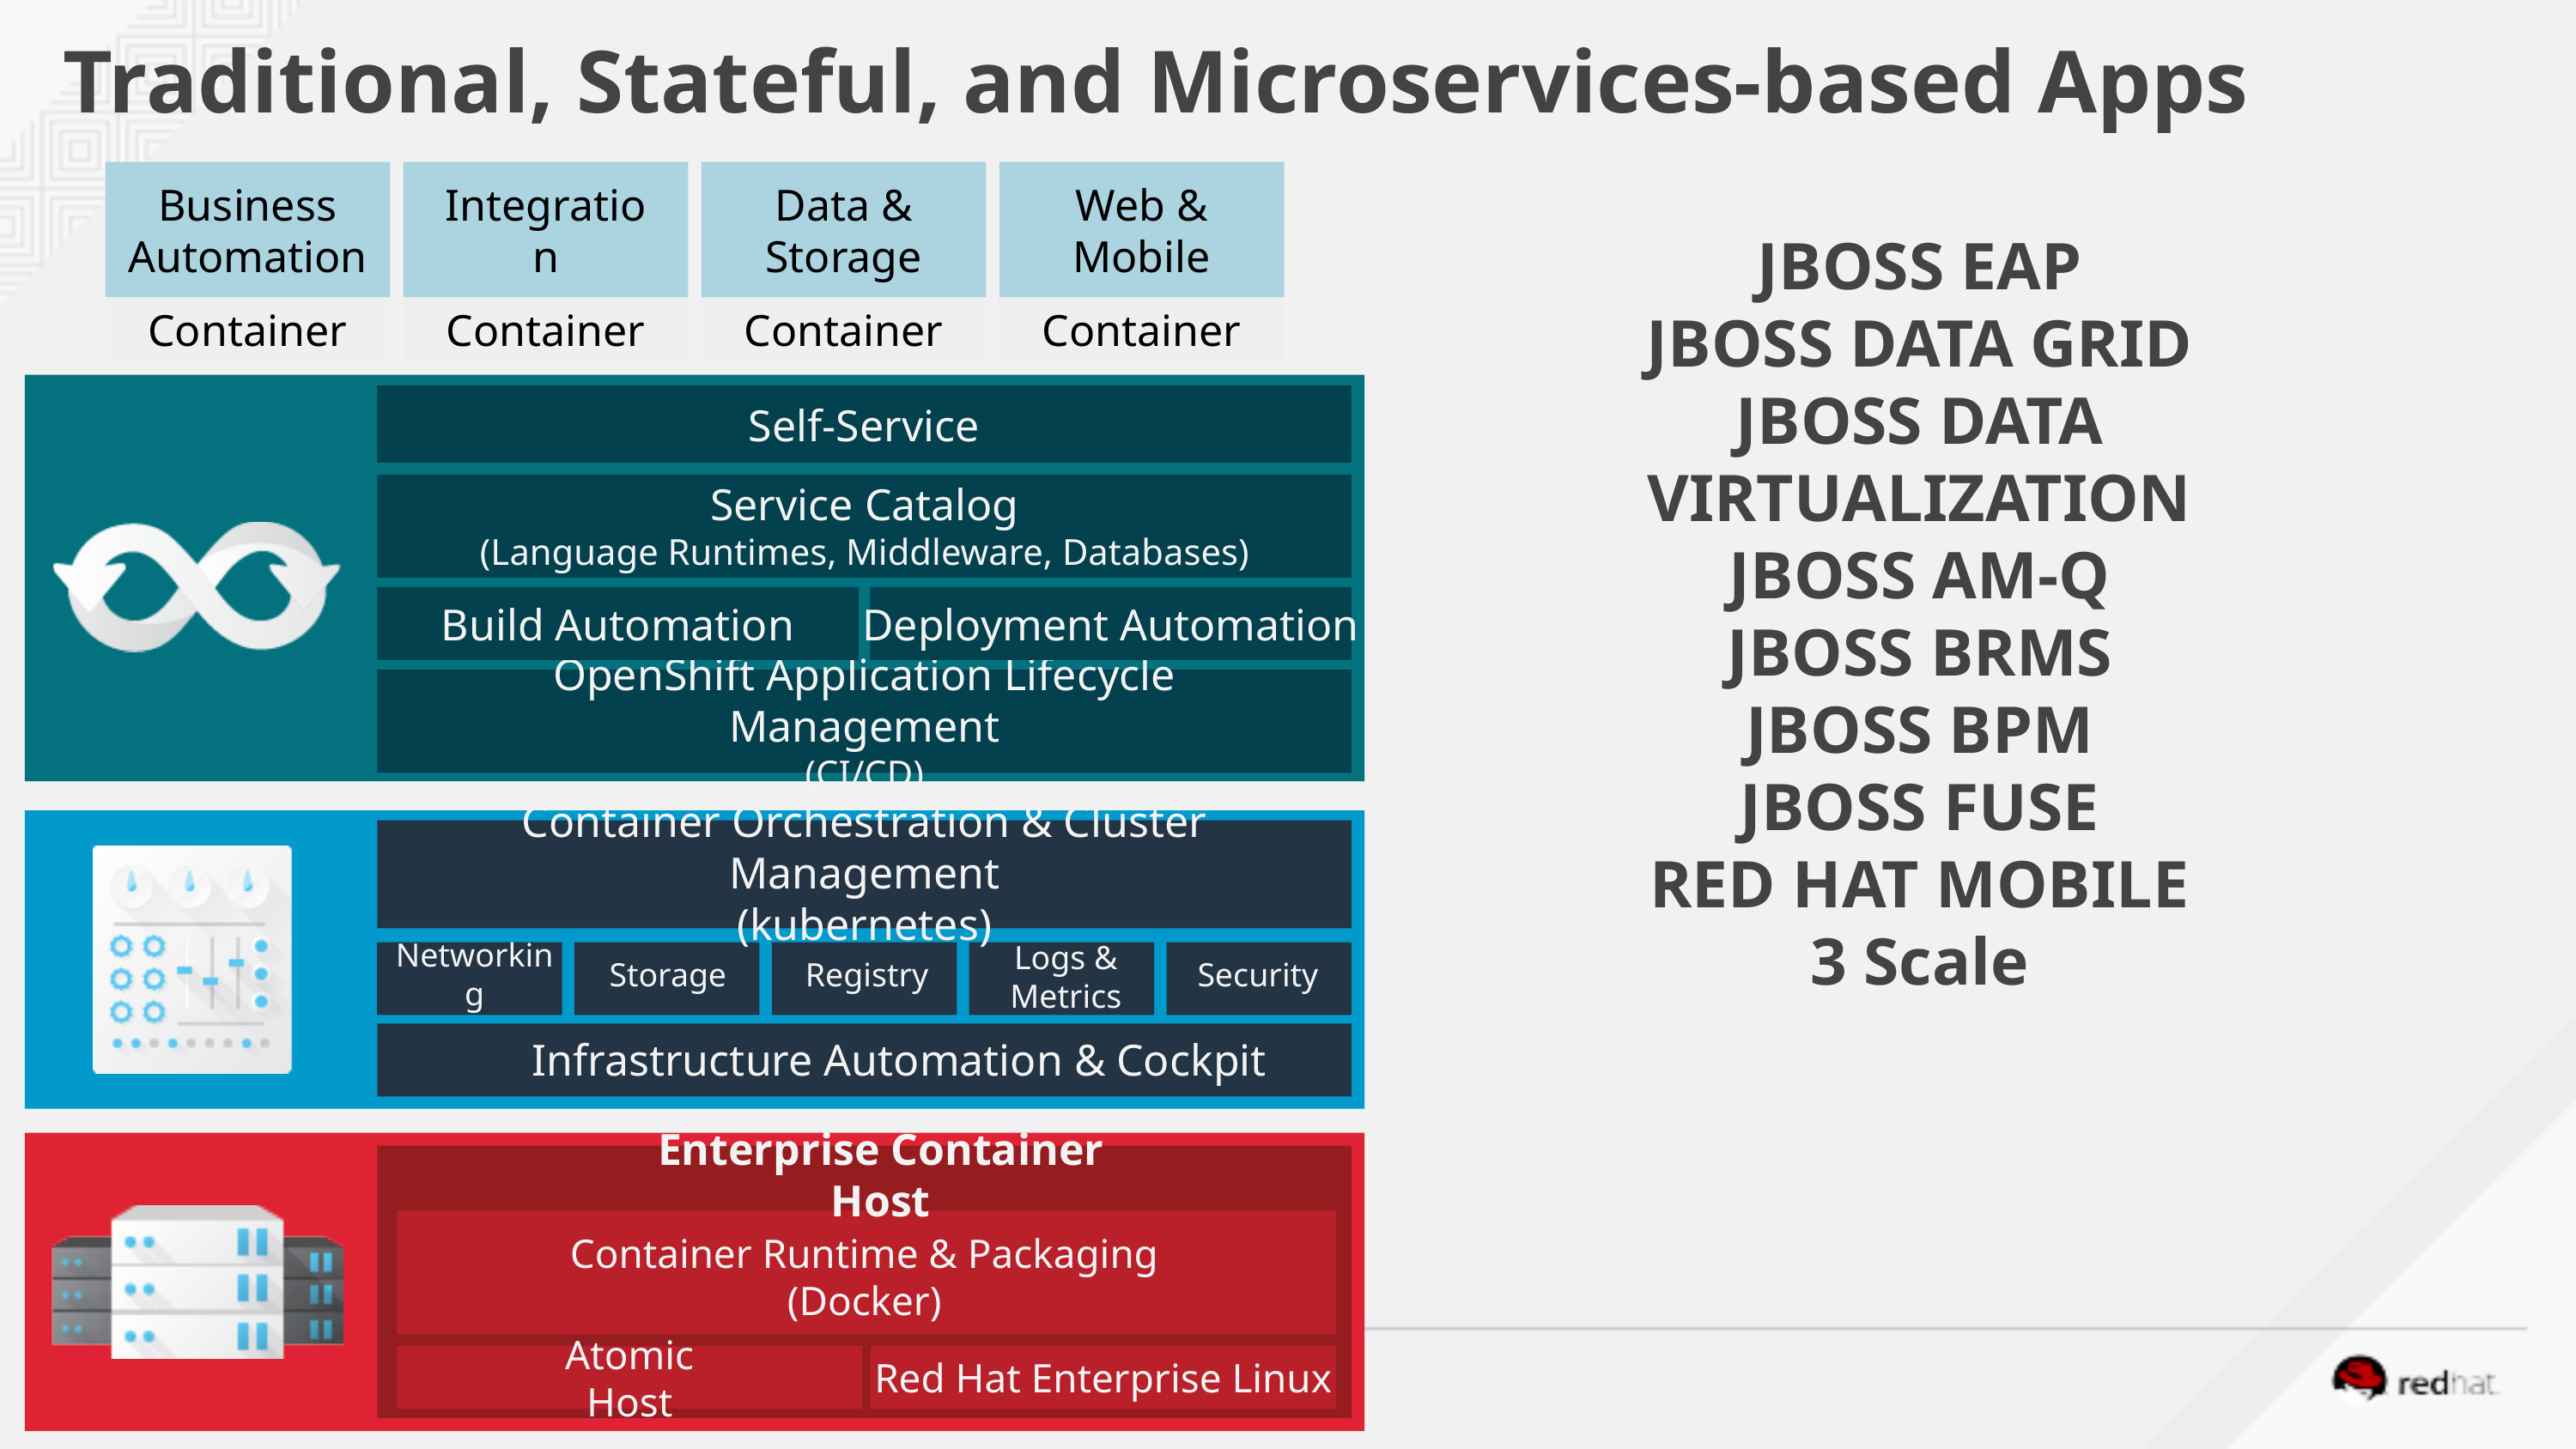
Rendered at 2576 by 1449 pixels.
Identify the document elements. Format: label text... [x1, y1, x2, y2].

text_box [846, 763, 860, 782]
text_box [582, 816, 594, 825]
text_box [684, 816, 696, 823]
text_box Atomic Host [610, 1350, 622, 1367]
text_box [1157, 810, 1365, 825]
text_box Deployment Automation [820, 595, 1401, 652]
text_box [1098, 810, 1154, 825]
text_box Red Hat Enterprise Linux [841, 1349, 1365, 1406]
text_box [870, 763, 890, 782]
text_box [939, 918, 973, 937]
text_box Build Automation [393, 595, 820, 652]
text_box [831, 918, 853, 935]
text_box [806, 919, 818, 935]
text_box [775, 664, 784, 677]
text_box [906, 763, 919, 782]
text_box Container [118, 304, 378, 354]
text_box Logs & Metrics [984, 937, 1148, 1015]
text_box Web & Mobile [1005, 179, 1278, 279]
text_box [809, 763, 822, 782]
text_box Enterprise Container Host [597, 1135, 1164, 1213]
text_box [757, 930, 763, 935]
text_box [779, 918, 791, 935]
text_box [875, 919, 887, 935]
text_box [900, 918, 922, 935]
text_box [810, 810, 879, 825]
text_box [1058, 670, 1070, 676]
picture [0, 0, 2576, 1449]
text_box [24, 810, 1365, 1109]
text_box Registry [762, 935, 971, 1013]
text_box [939, 919, 951, 926]
text_box Container [714, 304, 974, 354]
text_box [1036, 810, 1069, 825]
text_box [738, 810, 758, 825]
text_box [822, 763, 842, 782]
text_box [609, 810, 738, 825]
text_box Container Orchestration & Cluster Management (kubernetes) [358, 825, 1370, 918]
text_box Container [416, 304, 676, 354]
text_box [831, 919, 843, 926]
text_box Self-Service [705, 395, 1024, 453]
text_box [105, 161, 391, 179]
text_box [701, 161, 987, 361]
text_box [801, 670, 813, 679]
text_box [926, 918, 940, 935]
text_box Service Catalog (Language Runtimes, Middleware, Databases) [364, 482, 1365, 567]
text_box [645, 670, 657, 679]
text_box [594, 670, 606, 679]
text_box JBOSS EAP JBOSS DATA GRID JBOSS DATA VIRTUALIZATION JBOSS AM-Q JBOSS BRMS JBOSS BPM JBOSS FUSE RED HAT MOBILE 3 Scale [1440, 199, 2399, 950]
text_box [756, 918, 766, 928]
text_box [105, 279, 391, 361]
text_box Container [1012, 304, 1272, 354]
title Traditional, Stateful, and Microservices-based Apps [38, 29, 2412, 129]
text_box [835, 816, 848, 823]
text_box [882, 810, 936, 825]
text_box [1157, 670, 1169, 676]
text_box [470, 998, 479, 1003]
text_box Data & Storage [877, 252, 890, 270]
text_box [24, 374, 1365, 782]
text_box [762, 918, 775, 935]
text_box [618, 670, 630, 676]
text_box [24, 1132, 1365, 1432]
text_box [946, 670, 960, 679]
text_box Atomic Host [493, 1349, 767, 1406]
text_box [659, 816, 671, 825]
text_box [963, 816, 977, 825]
text_box [811, 816, 823, 825]
text_box [818, 918, 832, 935]
text_box OpenShift Application Lifecycle Management (CI/CD) [395, 679, 1334, 763]
text_box [1170, 816, 1182, 823]
text_box [695, 670, 707, 679]
text_box [999, 161, 1285, 361]
text_box Business Automation [101, 179, 394, 279]
text_box [795, 918, 802, 935]
text_box [856, 763, 870, 782]
text_box Storage [564, 935, 762, 1013]
text_box [888, 918, 901, 935]
text_box Security [1154, 919, 1362, 1028]
text_box [1030, 810, 1037, 818]
text_box [893, 763, 907, 782]
text_box Networking [363, 949, 564, 998]
text_box [991, 816, 1003, 825]
text_box [939, 810, 1030, 825]
text_box [742, 918, 753, 935]
text_box Infrastructure Automation & Cockpit [501, 1030, 1297, 1088]
text_box Container Runtime & Packaging (Docker) [528, 1224, 1201, 1328]
text_box [555, 816, 568, 825]
text_box Integration [410, 179, 682, 279]
text_box Data & Storage [708, 179, 980, 279]
text_box [974, 670, 986, 679]
text_box [528, 810, 606, 825]
text_box [857, 918, 871, 935]
text_box [828, 670, 840, 679]
text_box [1070, 810, 1094, 825]
text_box [759, 810, 806, 825]
text_box [403, 161, 689, 361]
text_box [900, 919, 912, 926]
text_box [560, 663, 580, 679]
